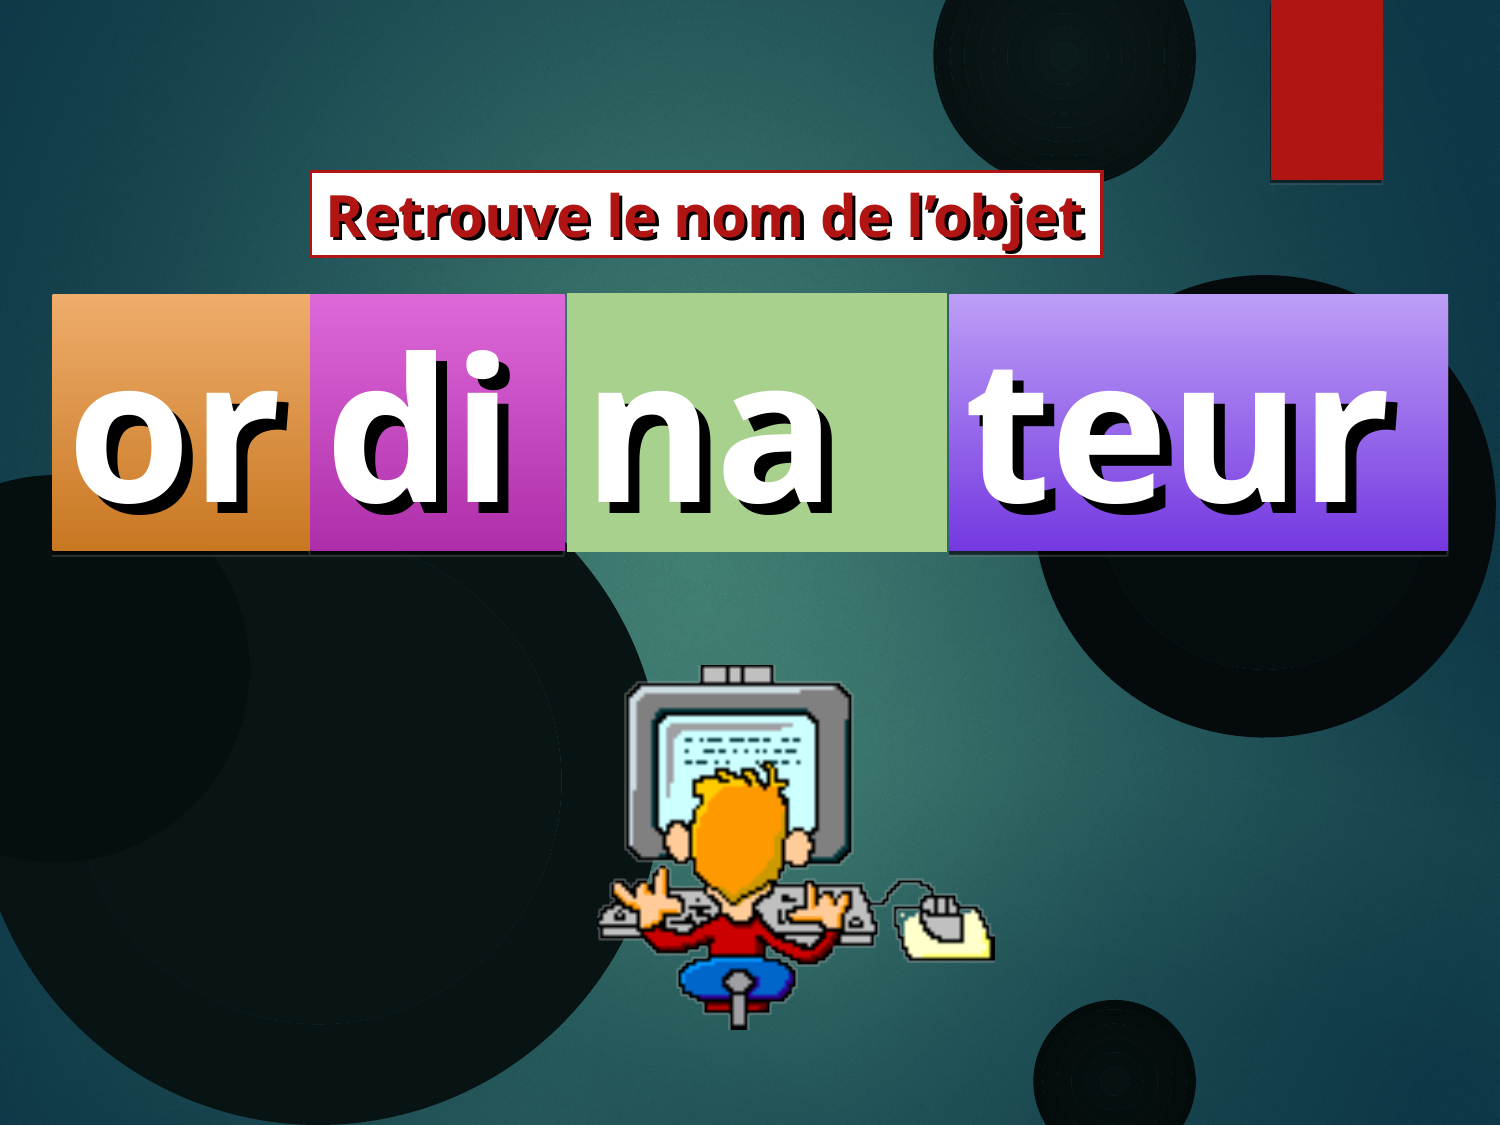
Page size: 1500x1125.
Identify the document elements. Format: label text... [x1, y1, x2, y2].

text_box di [311, 295, 565, 550]
text_box or [53, 295, 311, 550]
text_box Retrouve le nom de l’objet [311, 172, 1102, 257]
text_box na [569, 295, 946, 550]
picture [597, 665, 995, 1030]
text_box teur [949, 295, 1448, 550]
